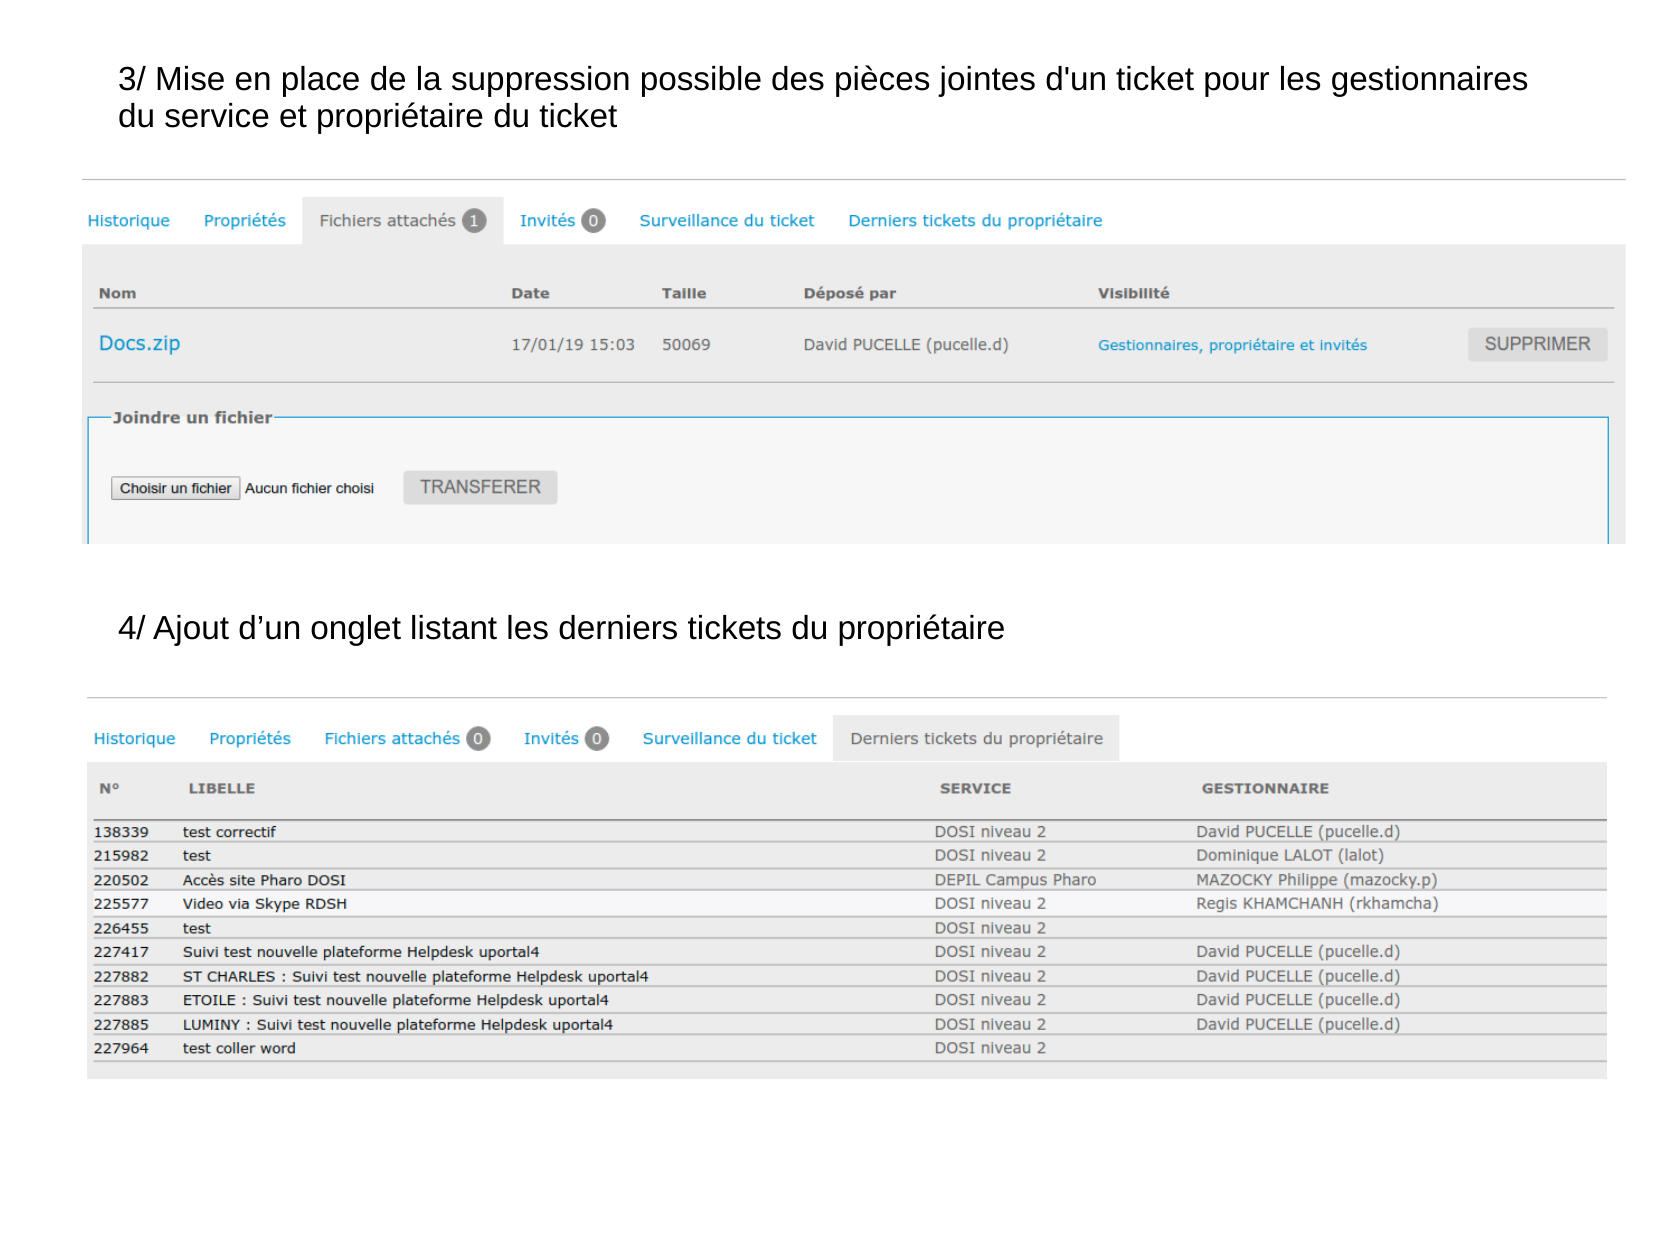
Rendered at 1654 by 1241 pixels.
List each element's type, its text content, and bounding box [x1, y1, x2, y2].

list 4/ Ajout d’un onglet listant les derniers tickets du propriétaire [47, 609, 1536, 715]
picture [87, 686, 1607, 1087]
list 3/ Mise en place de la suppression possible des pièces jointes d'un ticket pour les gestionnaires du service et propriétaire du ticket [47, 60, 1536, 166]
picture [82, 170, 1628, 544]
